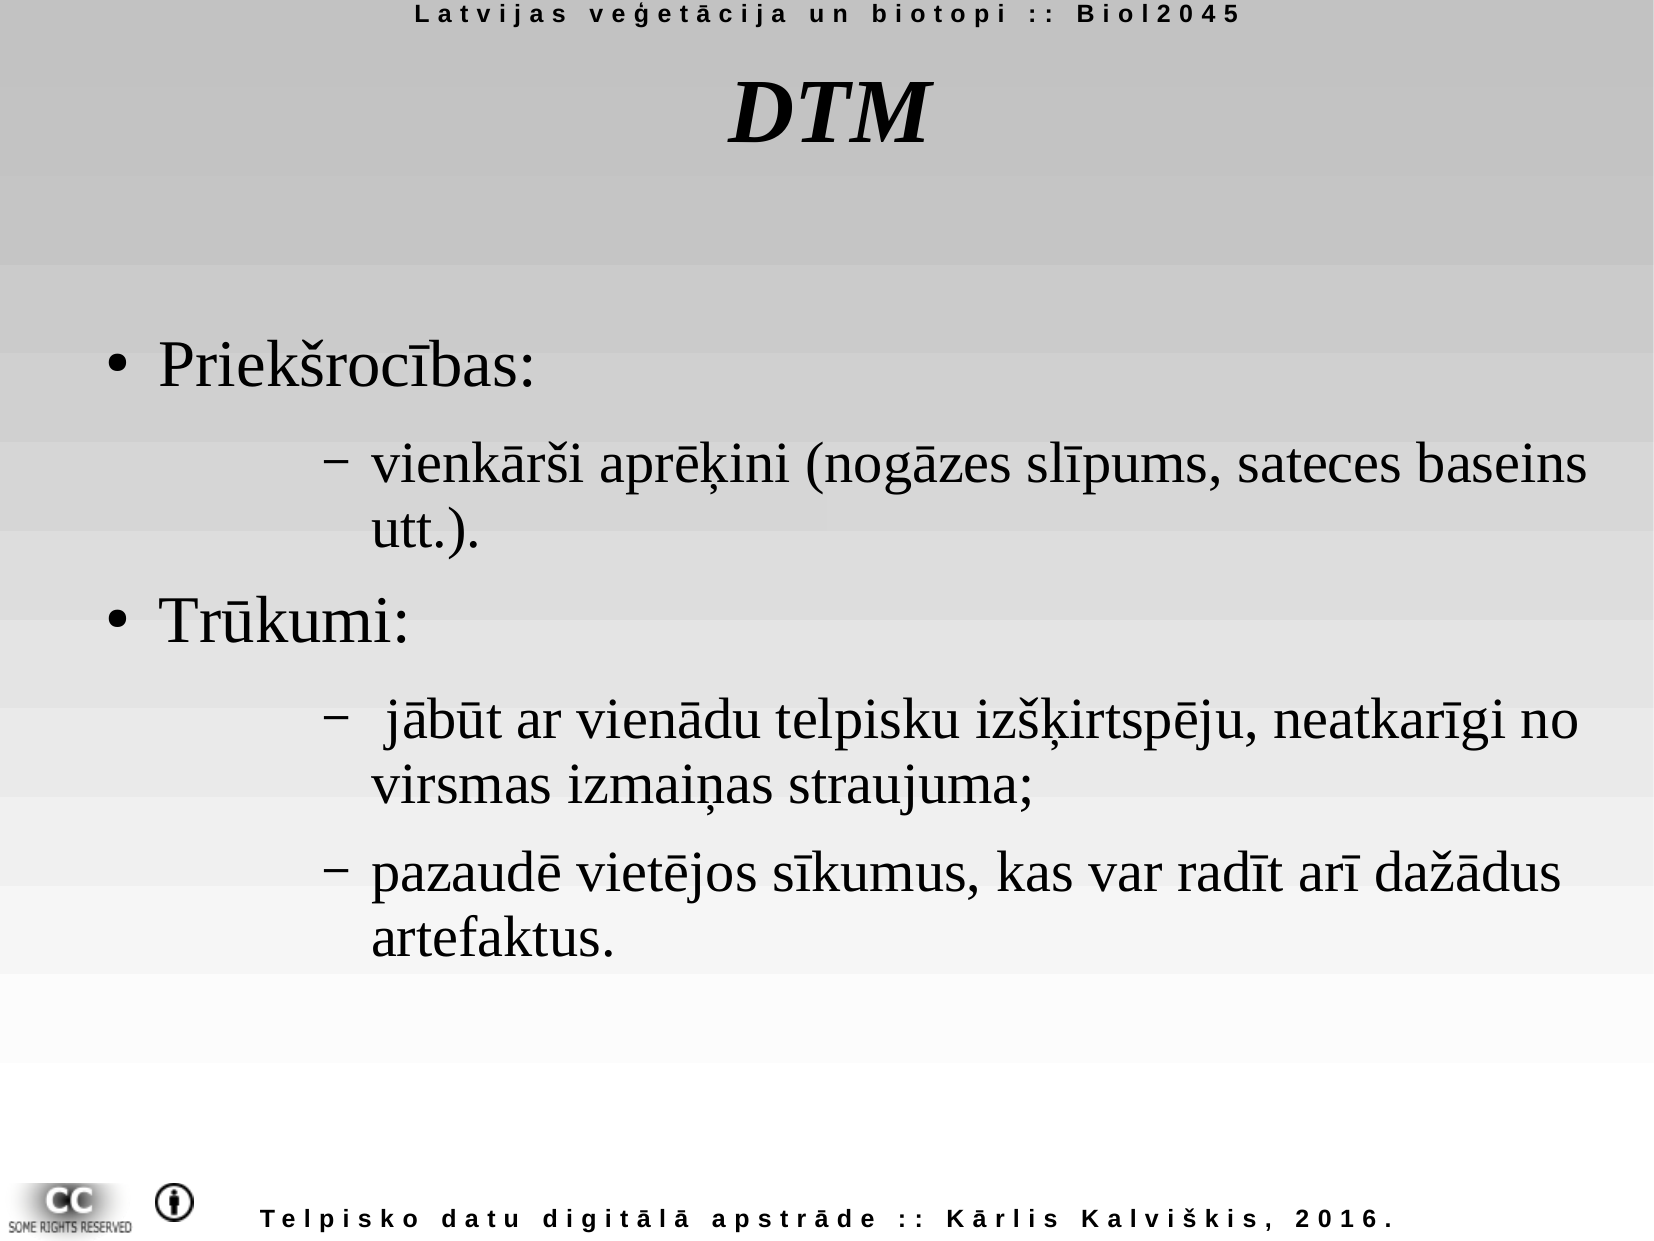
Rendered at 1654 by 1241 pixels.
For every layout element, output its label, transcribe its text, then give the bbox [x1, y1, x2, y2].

list Priekšrocības: vienkārši aprēķini (nogāzes slīpums, sateces baseins utt.). Trūkumi: jābūt ar vienādu telpisku izšķirtspēju, neatkarīgi no virsmas izmaiņas straujuma; pazaudē vietējos sīkumus, kas var radīt arī dažādus artefaktus. [87, 327, 1602, 1172]
title DTM [34, 61, 1626, 296]
picture [0, 0, 1654, 1241]
